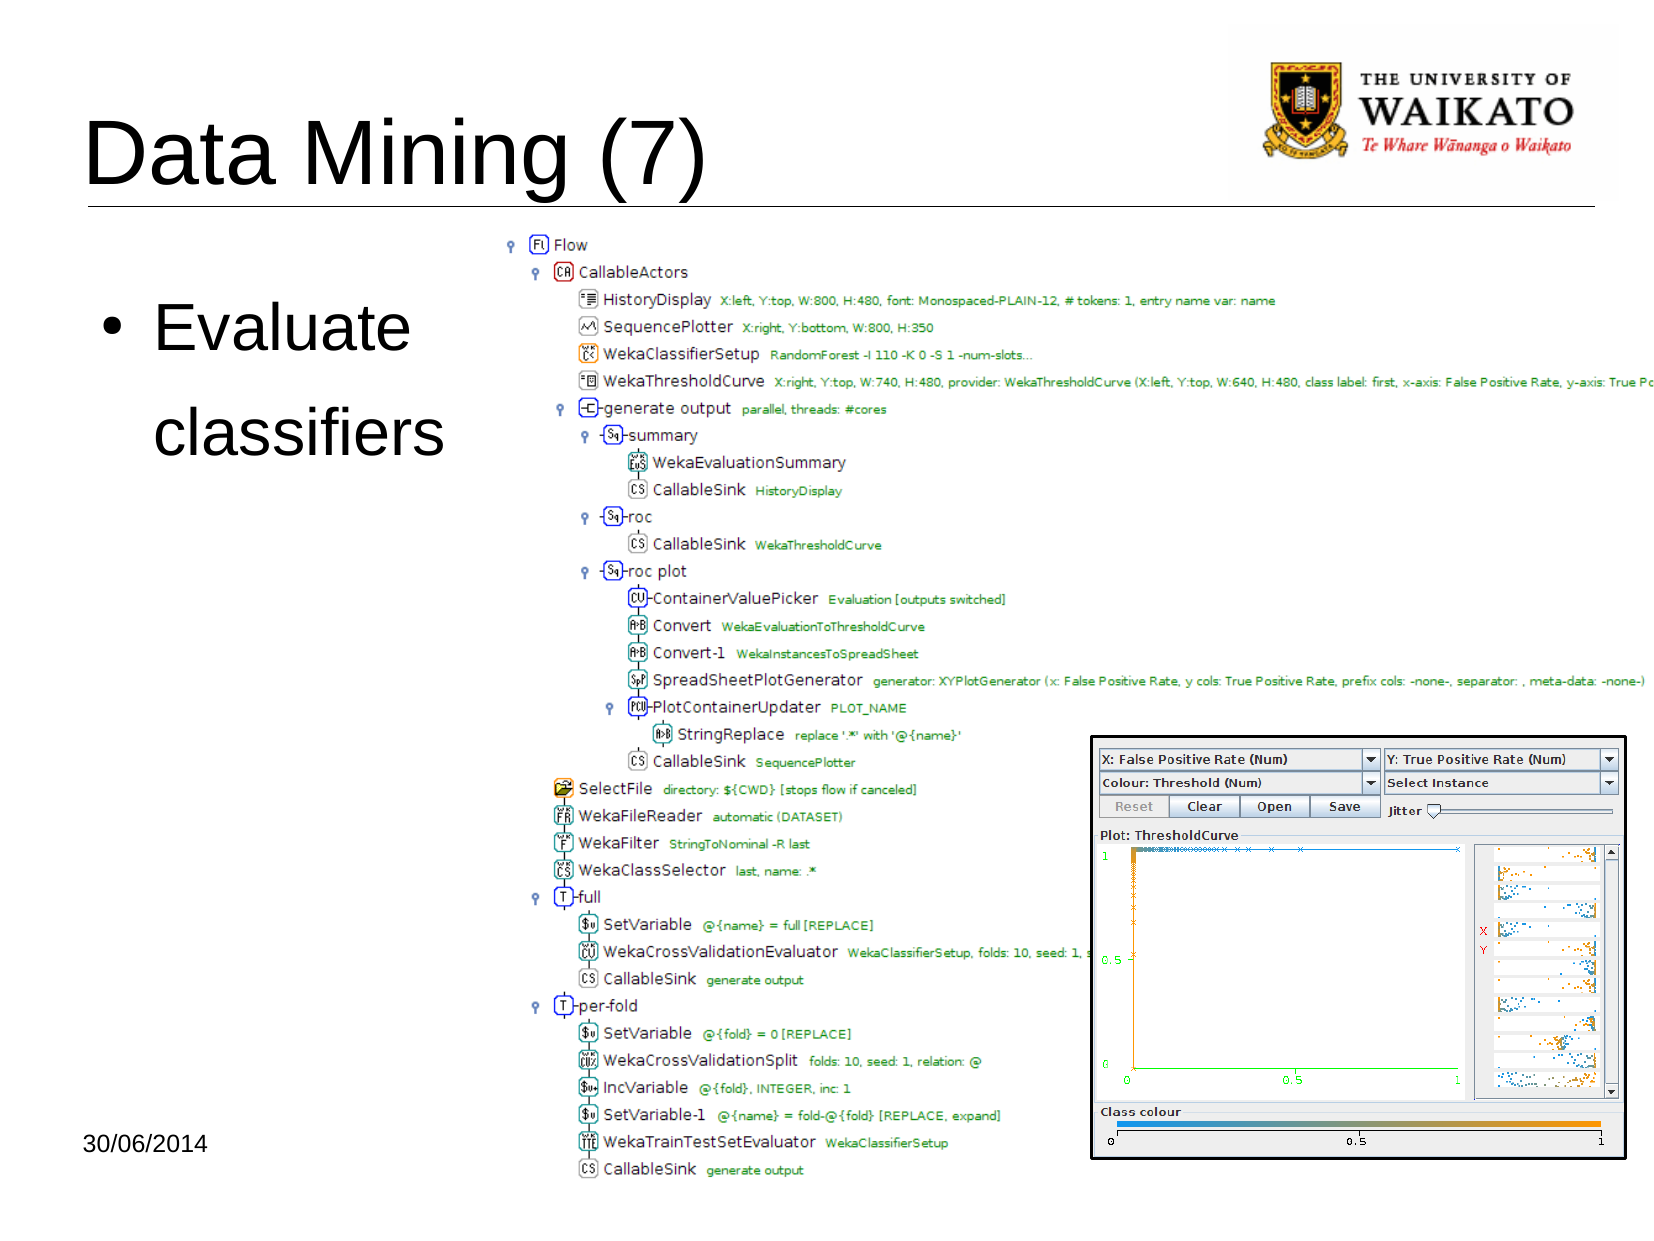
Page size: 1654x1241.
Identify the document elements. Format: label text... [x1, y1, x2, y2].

picture [501, 231, 1654, 1182]
picture [1228, 24, 1619, 201]
title Data Mining (7) [82, 49, 1571, 257]
list Evaluate classifiers [82, 290, 501, 1010]
